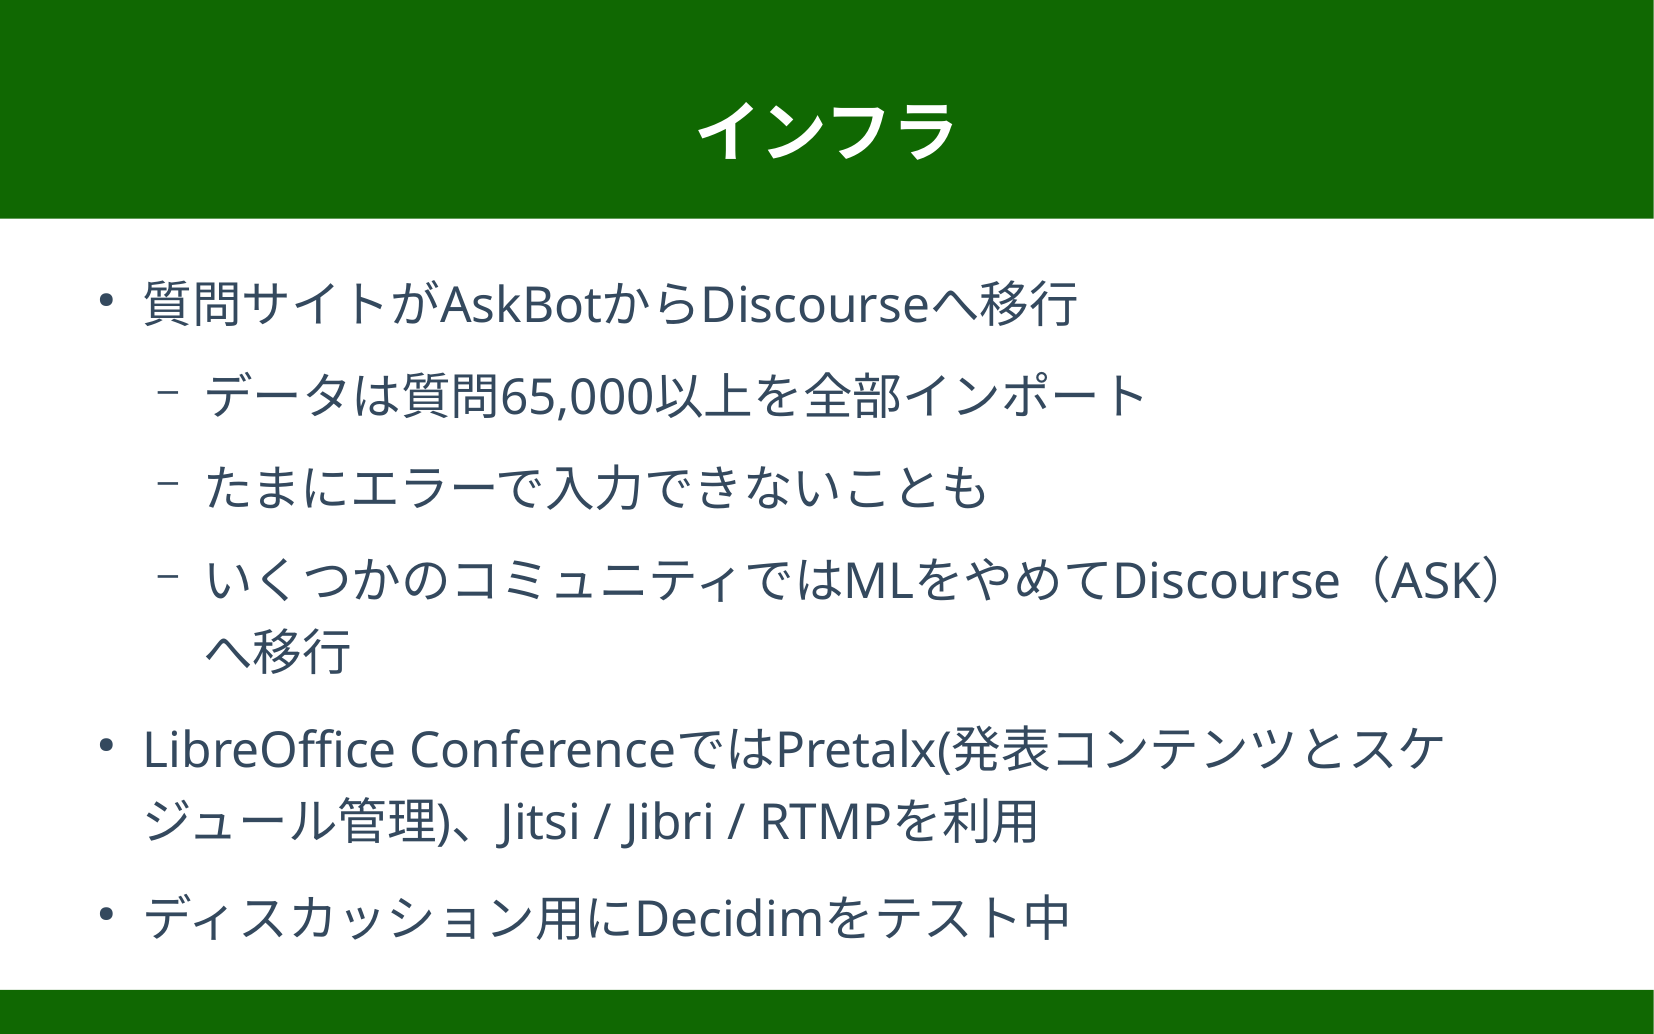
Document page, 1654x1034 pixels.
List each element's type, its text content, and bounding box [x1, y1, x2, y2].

list 質問サイトがAskBotからDiscourseへ移行 データは質問65,000以上を全部インポート たまにエラーで入力できないことも いくつかのコミュニティではMLをやめてDiscourse（ASK）へ移行 LibreOffice ConferenceではPretalx(発表コンテンツとスケジュール管理)、Jitsi / Jibri / RTMPを利用 ディスカッション用にDecidimをテスト中 [82, 265, 1571, 957]
title インフラ [82, 41, 1571, 214]
